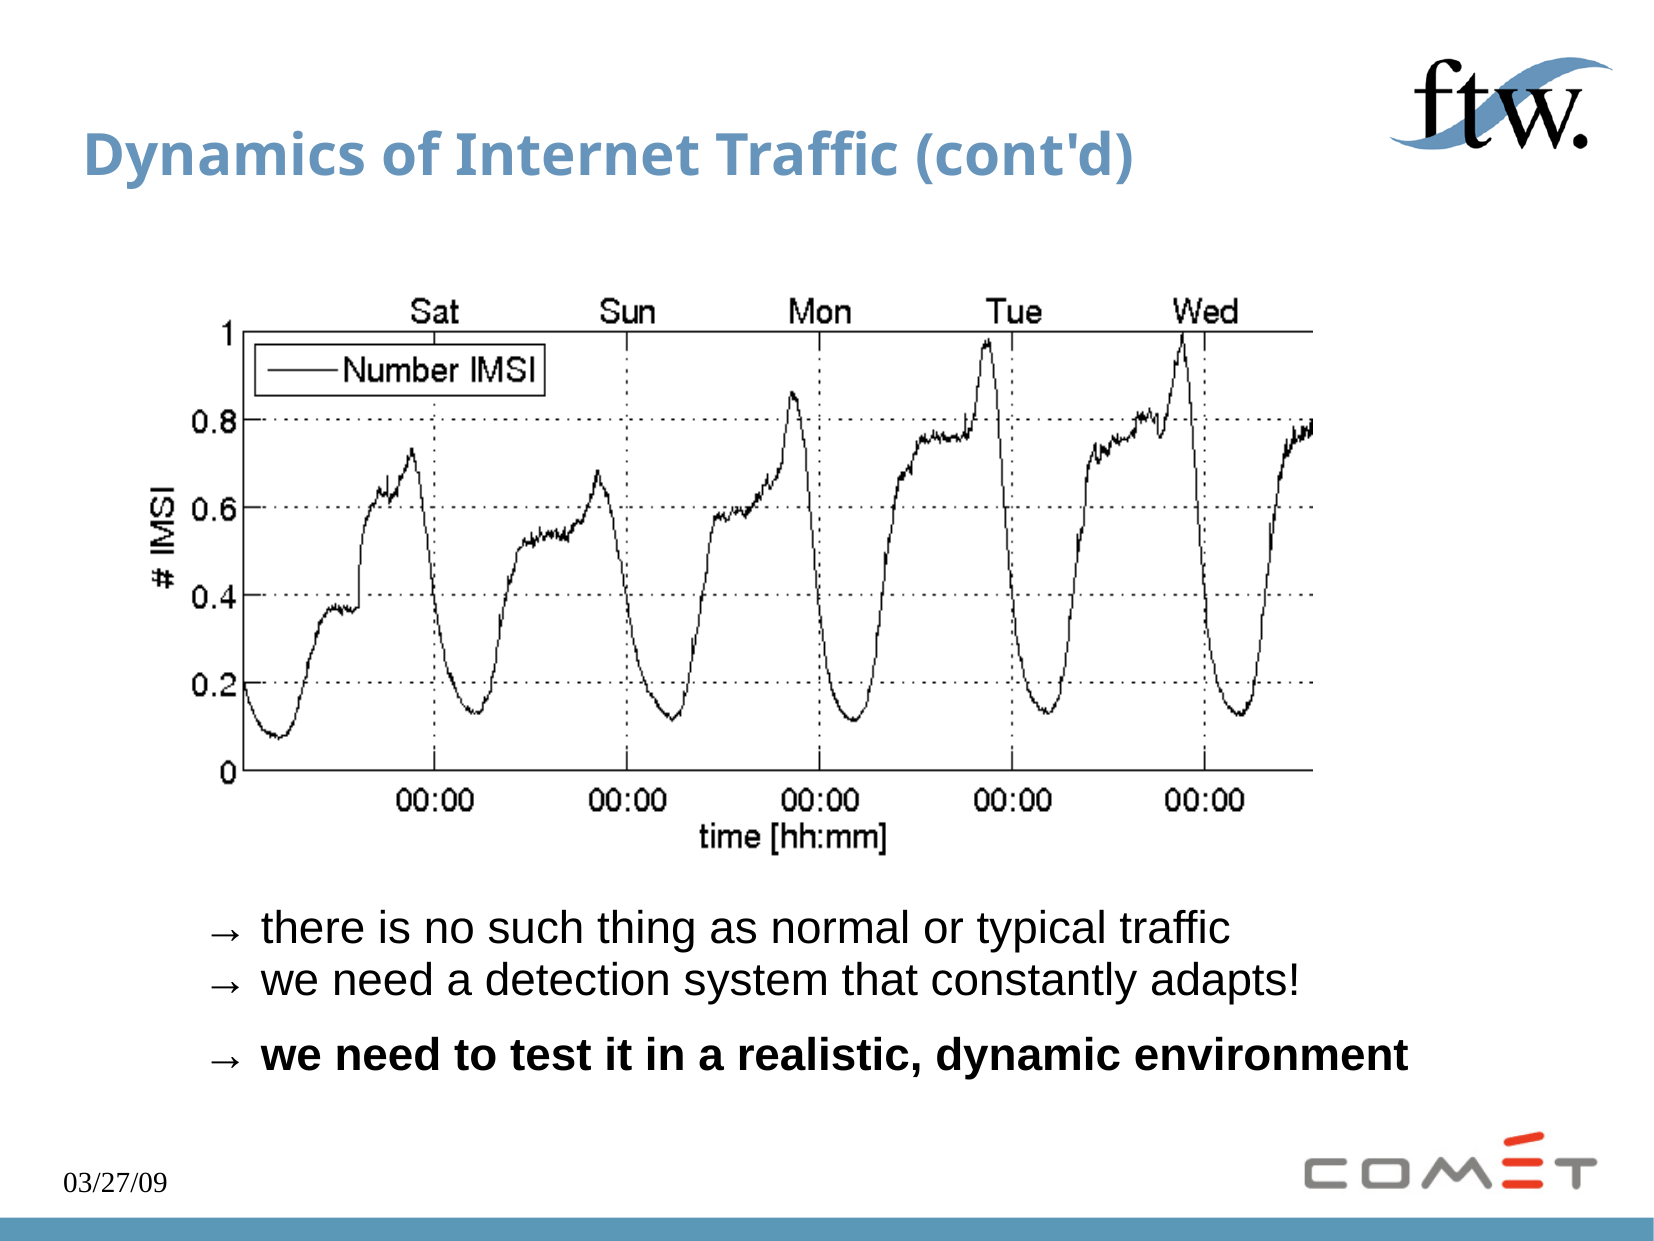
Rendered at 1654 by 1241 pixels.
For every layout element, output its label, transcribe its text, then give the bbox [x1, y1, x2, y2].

text_box → there is no such thing as normal or typical traffic → we need a detection system that constantly adapts! [187, 895, 1351, 1013]
picture [1387, 56, 1613, 150]
title Dynamics of Internet Traffic (cont'd) [82, 56, 1351, 250]
picture [134, 238, 1313, 863]
text_box → we need to test it in a realistic, dynamic environment [187, 1021, 1501, 1088]
picture [1292, 1120, 1612, 1212]
